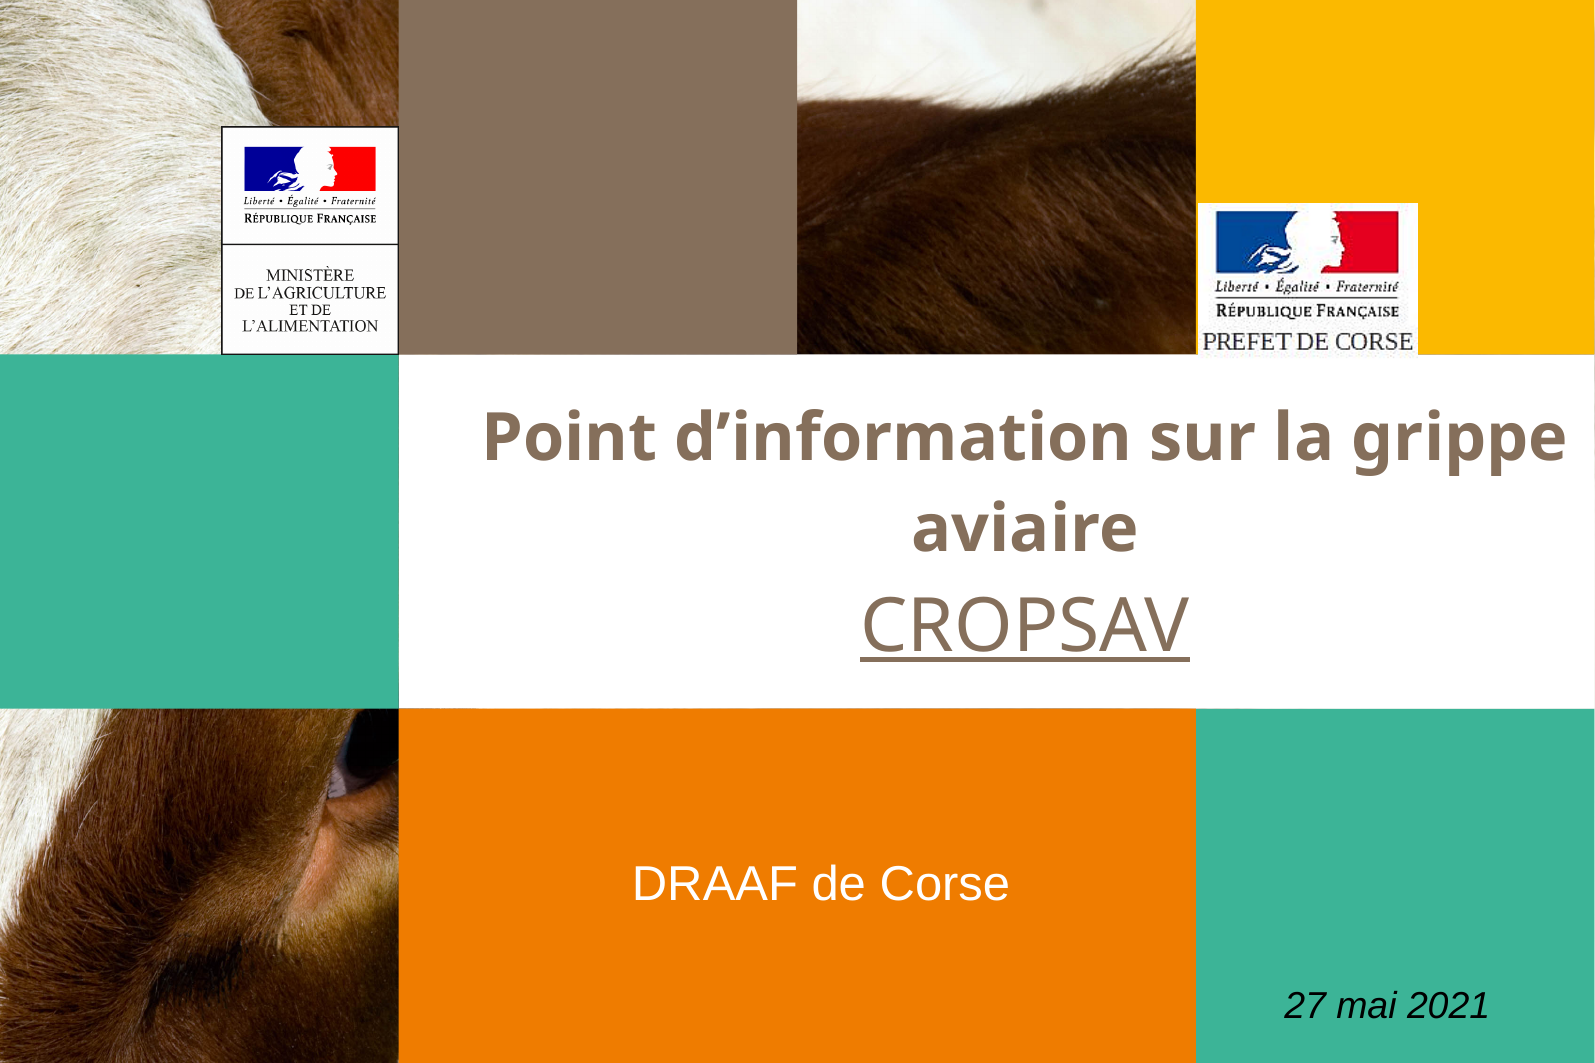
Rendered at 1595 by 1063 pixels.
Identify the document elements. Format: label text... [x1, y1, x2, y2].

list DRAAF de Corse [561, 856, 1595, 916]
picture [798, 0, 1195, 354]
picture [0, 0, 399, 355]
picture [0, 709, 398, 1063]
picture [1198, 203, 1418, 361]
title Point d’information sur la grippe aviaire CROPSAV [451, 354, 1595, 709]
text_box 27 mai 2021 [1269, 976, 1565, 1034]
